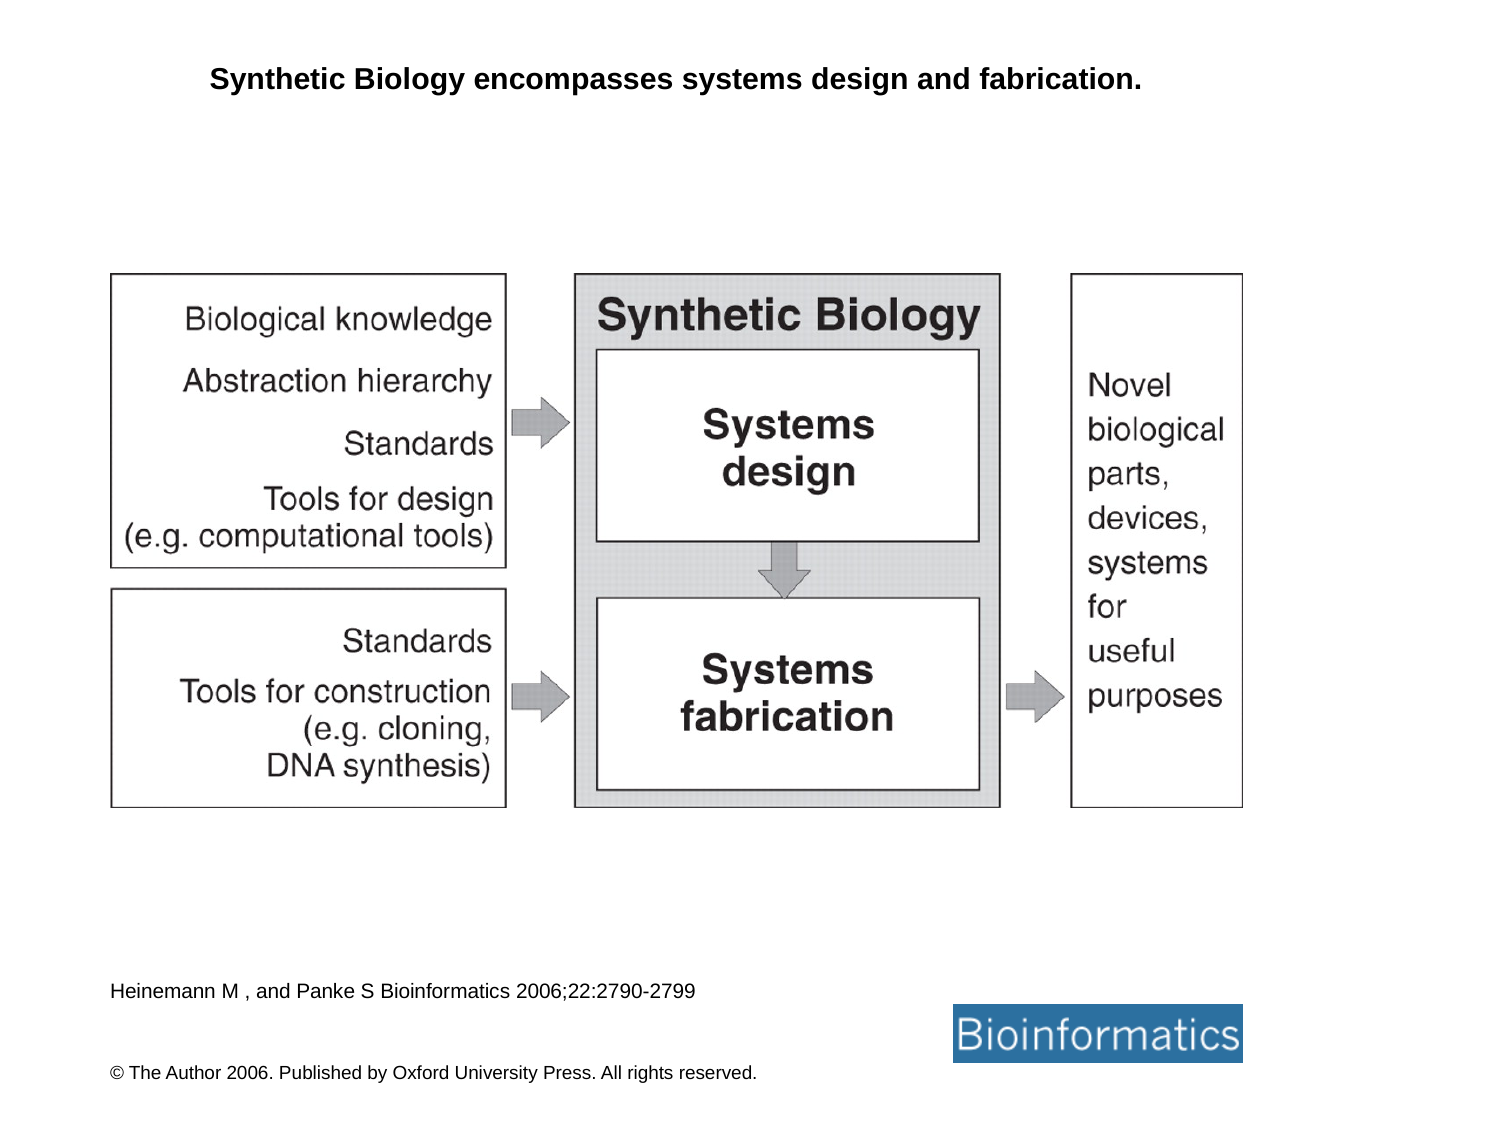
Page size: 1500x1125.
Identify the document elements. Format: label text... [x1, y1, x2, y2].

text_box © The Author 2006. Published by Oxford University Press. All rights reserved. [110, 1062, 825, 1125]
picture [110, 273, 1243, 808]
text_box Heinemann M , and Panke S Bioinformatics 2006;22:2790-2799 [110, 979, 753, 1031]
picture [953, 1004, 1243, 1063]
text_box Synthetic Biology encompasses systems design and fabrication. [53, 62, 1308, 131]
